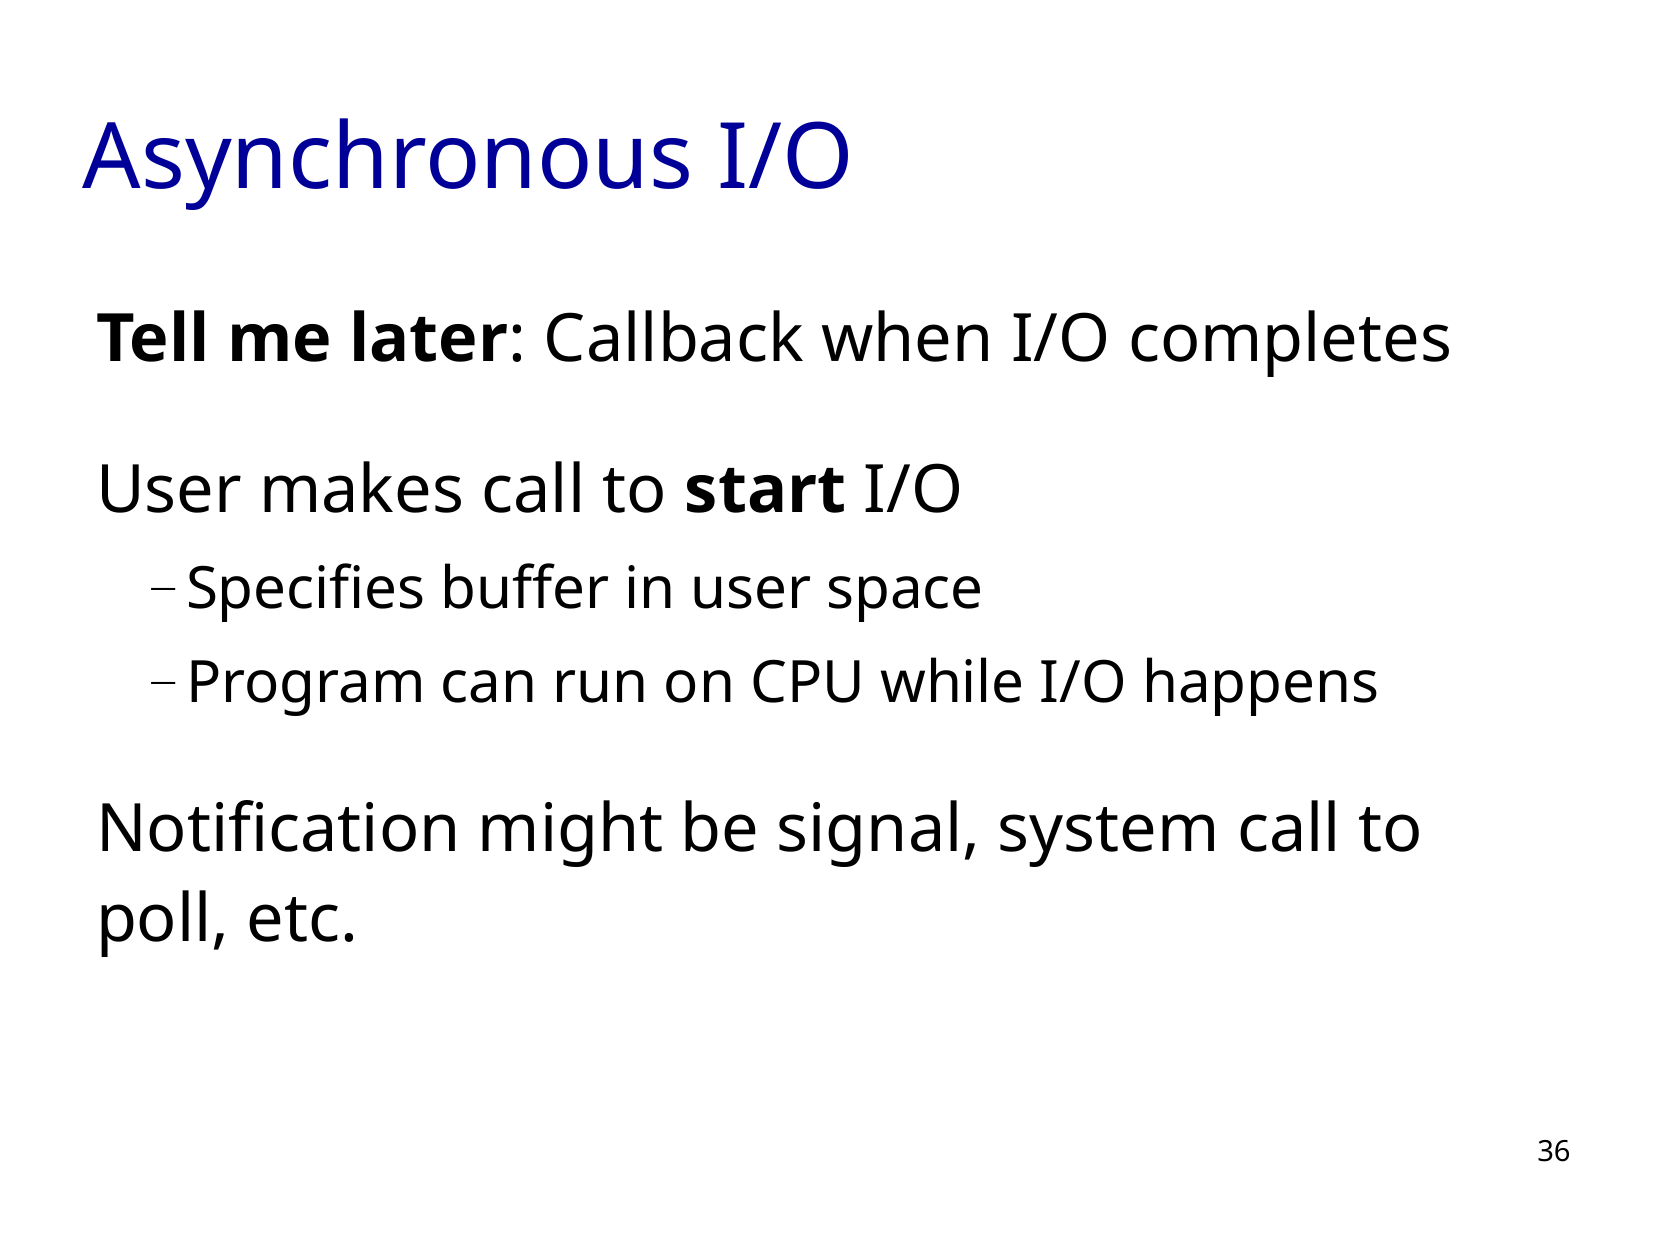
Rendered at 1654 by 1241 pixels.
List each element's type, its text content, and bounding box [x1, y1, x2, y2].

list Tell me later: Callback when I/O completes User makes call to start I/O Specifies buffer in user space Program can run on CPU while I/O happens Notification might be signal, system call to poll, etc. [60, 290, 1571, 1096]
title Asynchronous I/O [82, 49, 1571, 257]
